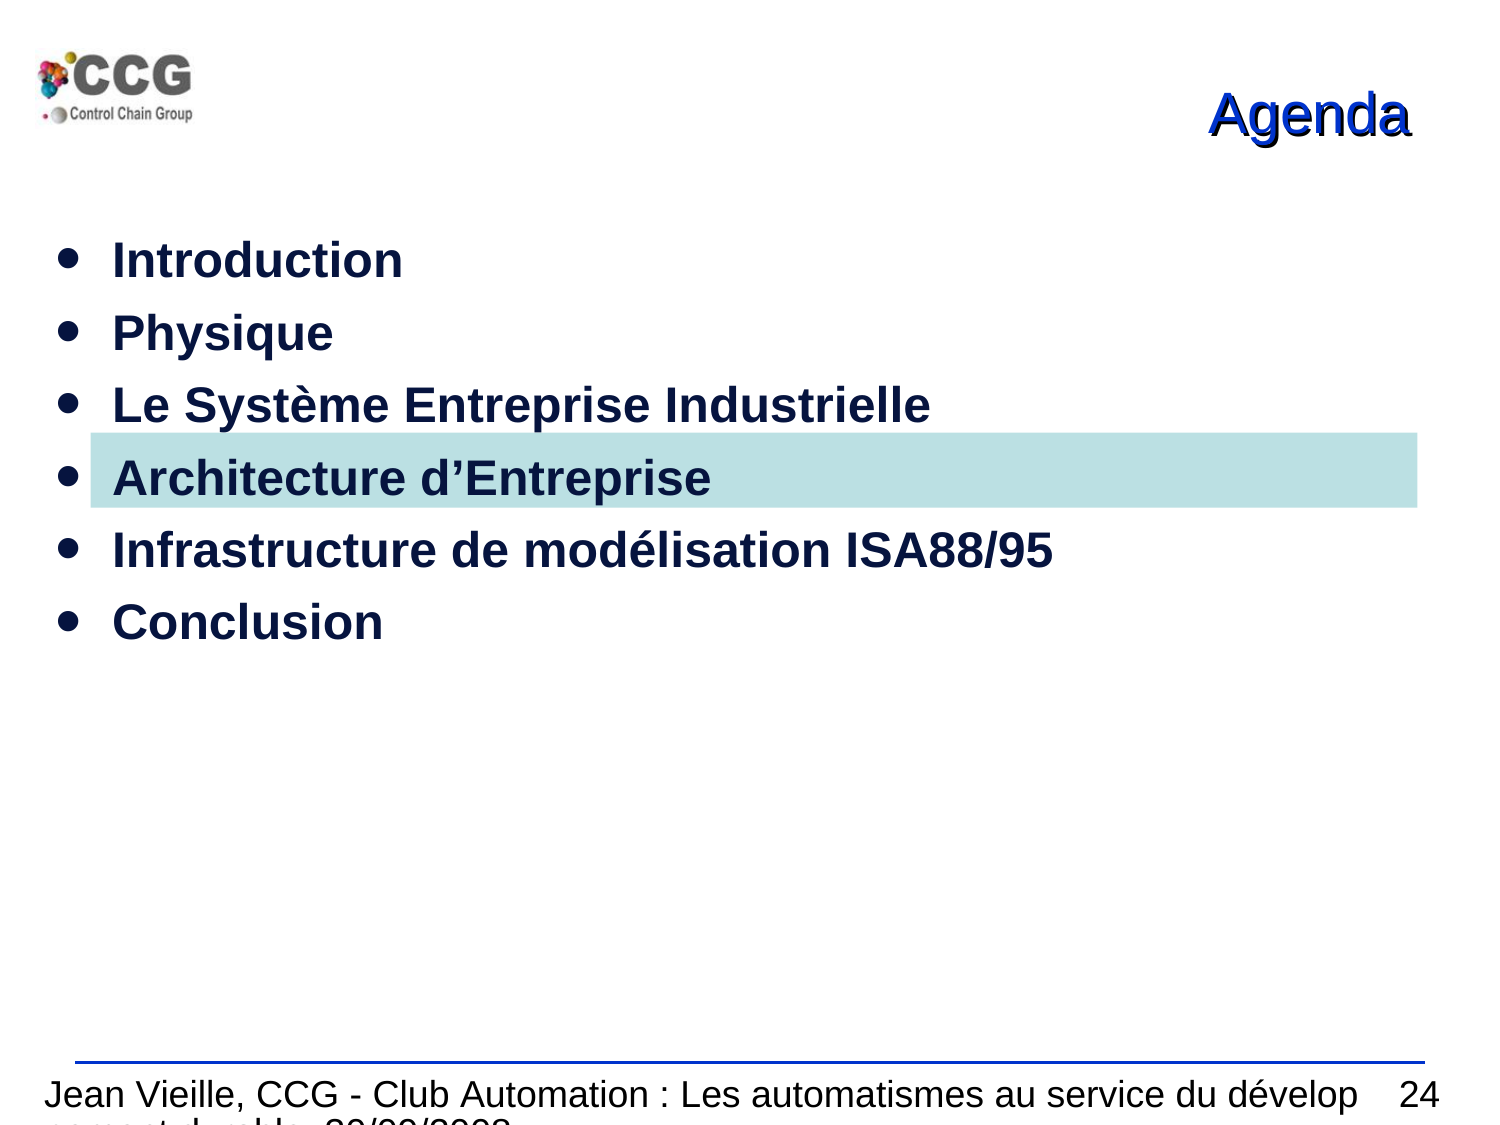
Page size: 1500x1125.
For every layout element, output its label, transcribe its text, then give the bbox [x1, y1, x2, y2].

picture [35, 48, 195, 129]
title Agenda [236, 45, 1426, 176]
list Introduction Physique Le Système Entreprise Industrielle Architecture d’Entreprise Infrastructure de modélisation ISA88/95 Conclusion [41, 220, 1459, 1041]
